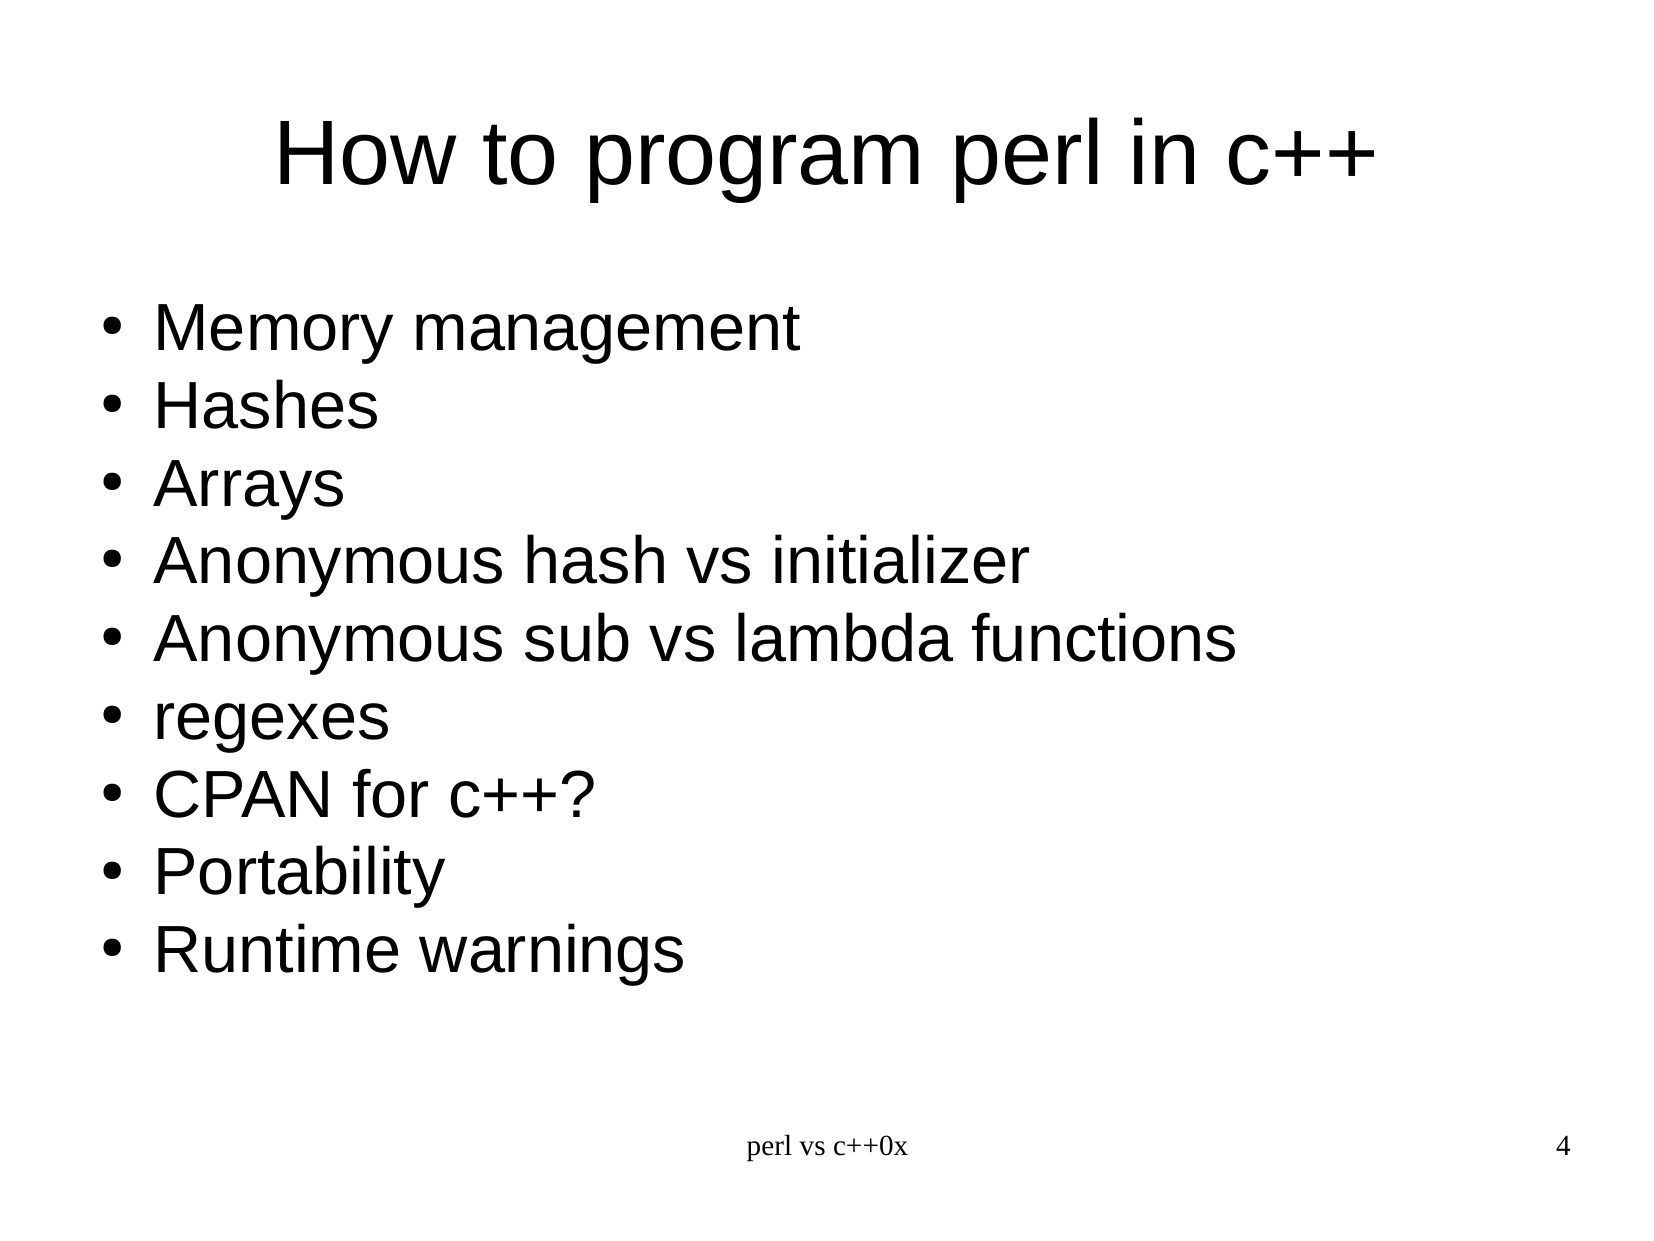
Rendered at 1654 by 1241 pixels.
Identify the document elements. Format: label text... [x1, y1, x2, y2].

title How to program perl in c++ [82, 49, 1571, 257]
list Memory management Hashes Arrays Anonymous hash vs initializer Anonymous sub vs lambda functions regexes CPAN for c++? Portability Runtime warnings [82, 290, 1571, 1109]
